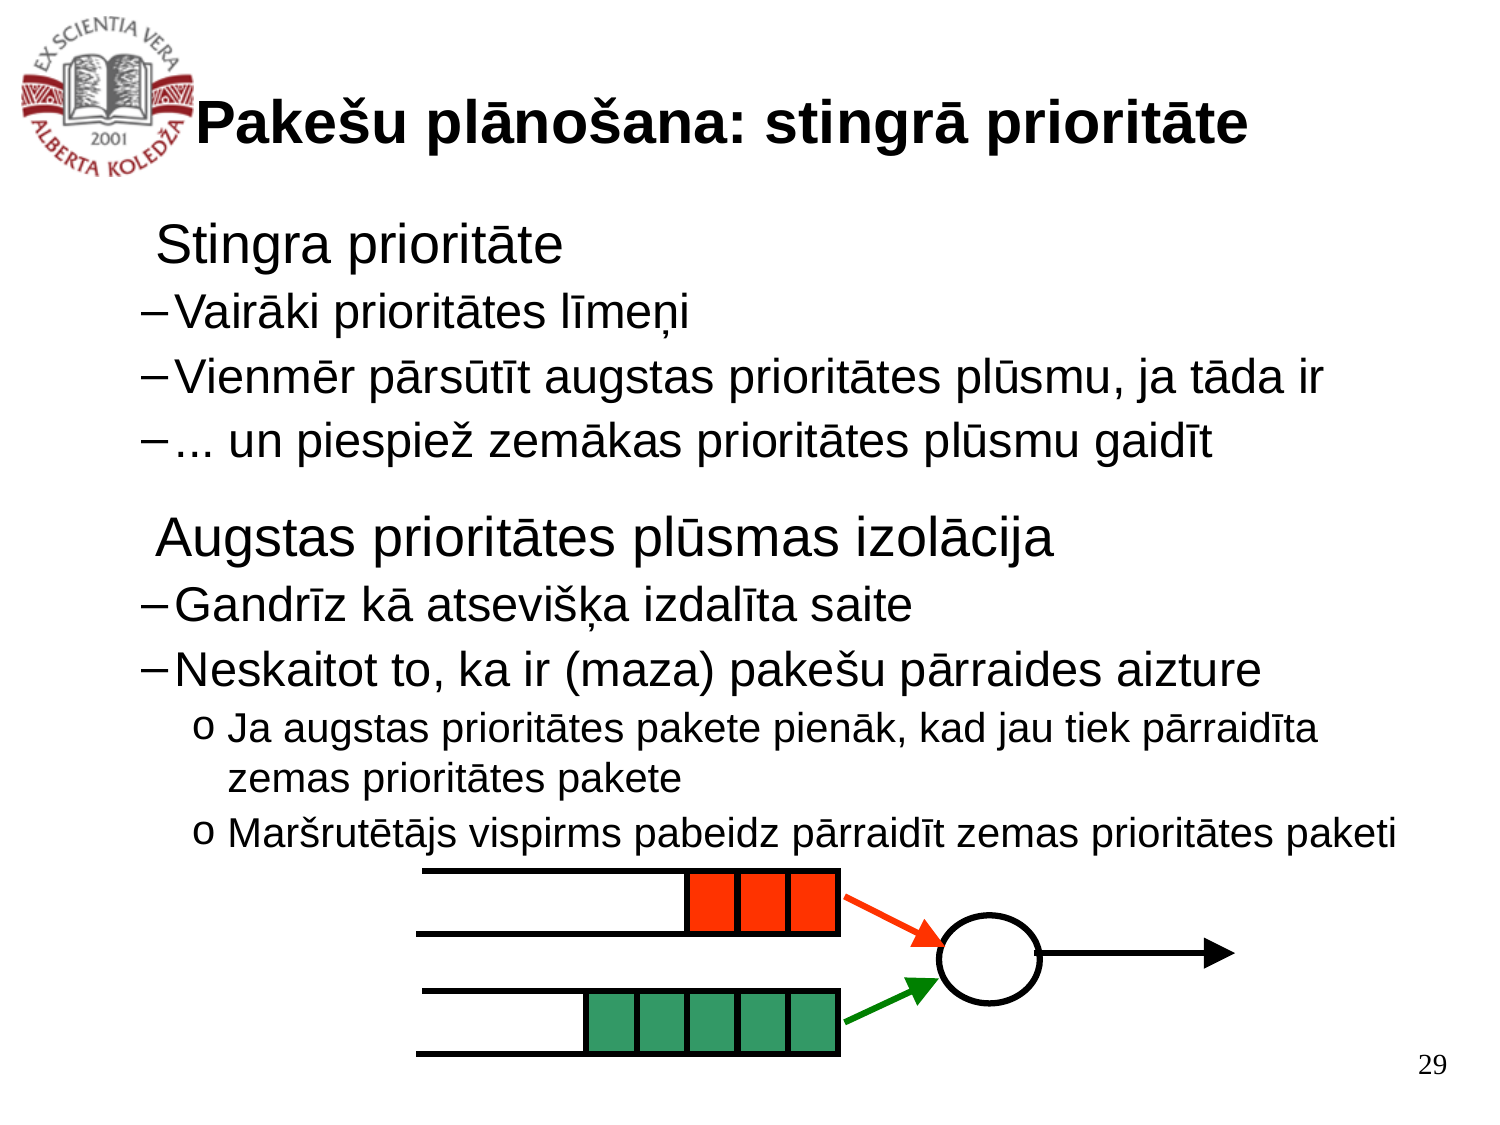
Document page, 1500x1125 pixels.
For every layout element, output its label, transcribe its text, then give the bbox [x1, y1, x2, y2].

title Pakešu plānošana: stingrā prioritāte [50, 62, 1374, 175]
text_box [686, 871, 839, 935]
picture [21, 16, 194, 177]
text_box <skaitlis> [1312, 1037, 1463, 1101]
text_box [586, 990, 839, 1054]
list Stingra prioritāte Vairāki prioritātes līmeņi Vienmēr pārsūtīt augstas prioritātes plūsmu, ja tāda ir ... un piespiež zemākas prioritātes plūsmu gaidīt Augstas prioritātes plūsmas izolācija Gandrīz kā atsevišķa izdalīta saite Neskaitot to, ka ir (maza) pakešu pārraides aizture Ja augstas prioritātes pakete pienāk, kad jau tiek pārraidīta zemas prioritātes pakete Maršrutētājs vispirms pabeidz pārraidīt zemas prioritātes paketi [74, 200, 1463, 865]
